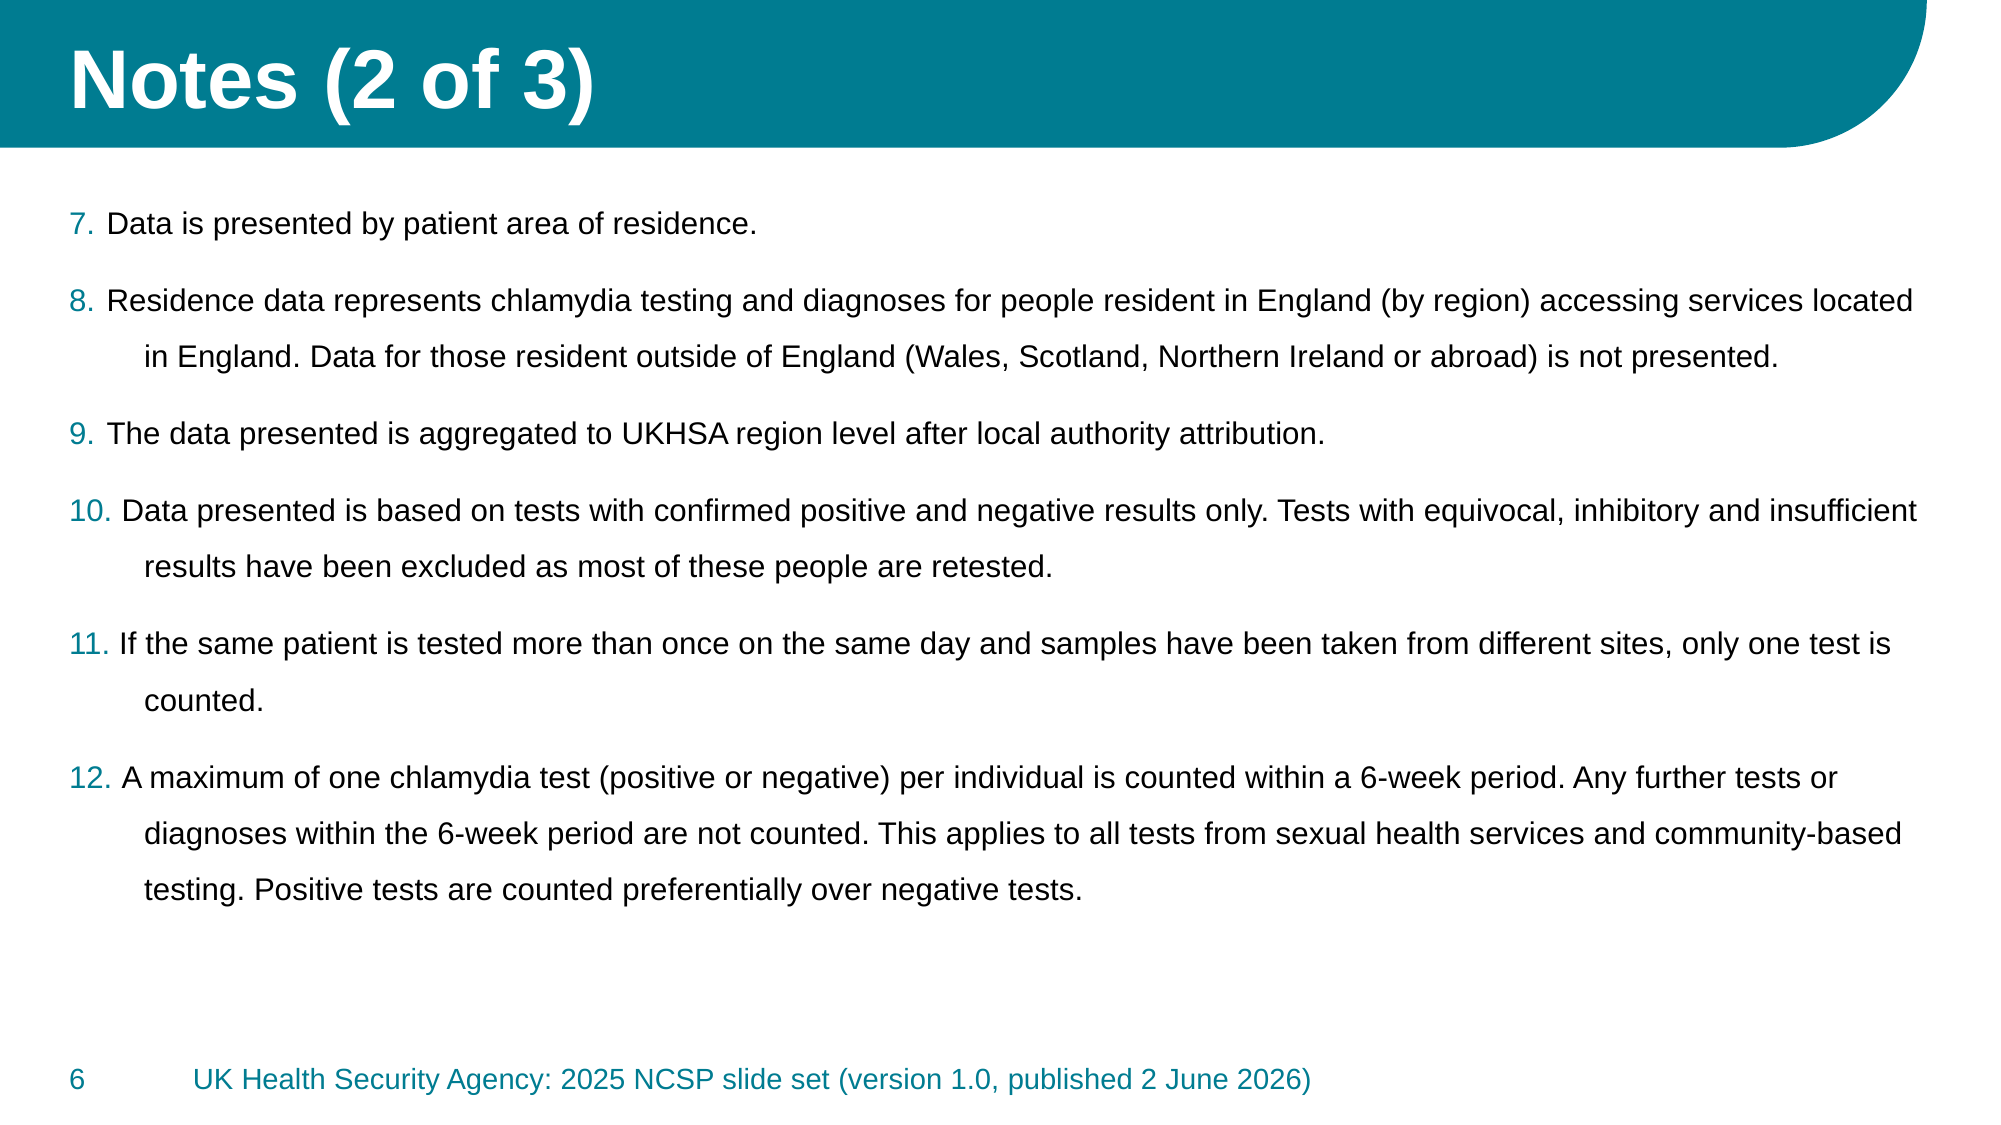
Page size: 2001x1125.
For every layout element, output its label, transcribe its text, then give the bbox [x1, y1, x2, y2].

title Notes (2 of 3) [54, 29, 1780, 134]
text_box [54, 1053, 152, 1112]
list Data is presented by patient area of residence. Residence data represents chlamydia testing and diagnoses for people resident in England (by region) accessing services located in England. Data for those resident outside of England (Wales, Scotland, Northern Ireland or abroad) is not presented. The data presented is aggregated to UKHSA region level after local authority attribution. Data presented is based on tests with confirmed positive and negative results only. Tests with equivocal, inhibitory and insufficient results have been excluded as most of these people are retested. If the same patient is tested more than once on the same day and samples have been taken from different sites, only one test is counted. A maximum of one chlamydia test (positive or negative) per individual is counted within a 6-week period. Any further tests or diagnoses within the 6-week period are not counted. This applies to all tests from sexual health services and community-based testing. Positive tests are counted preferentially over negative tests. [54, 177, 1944, 952]
